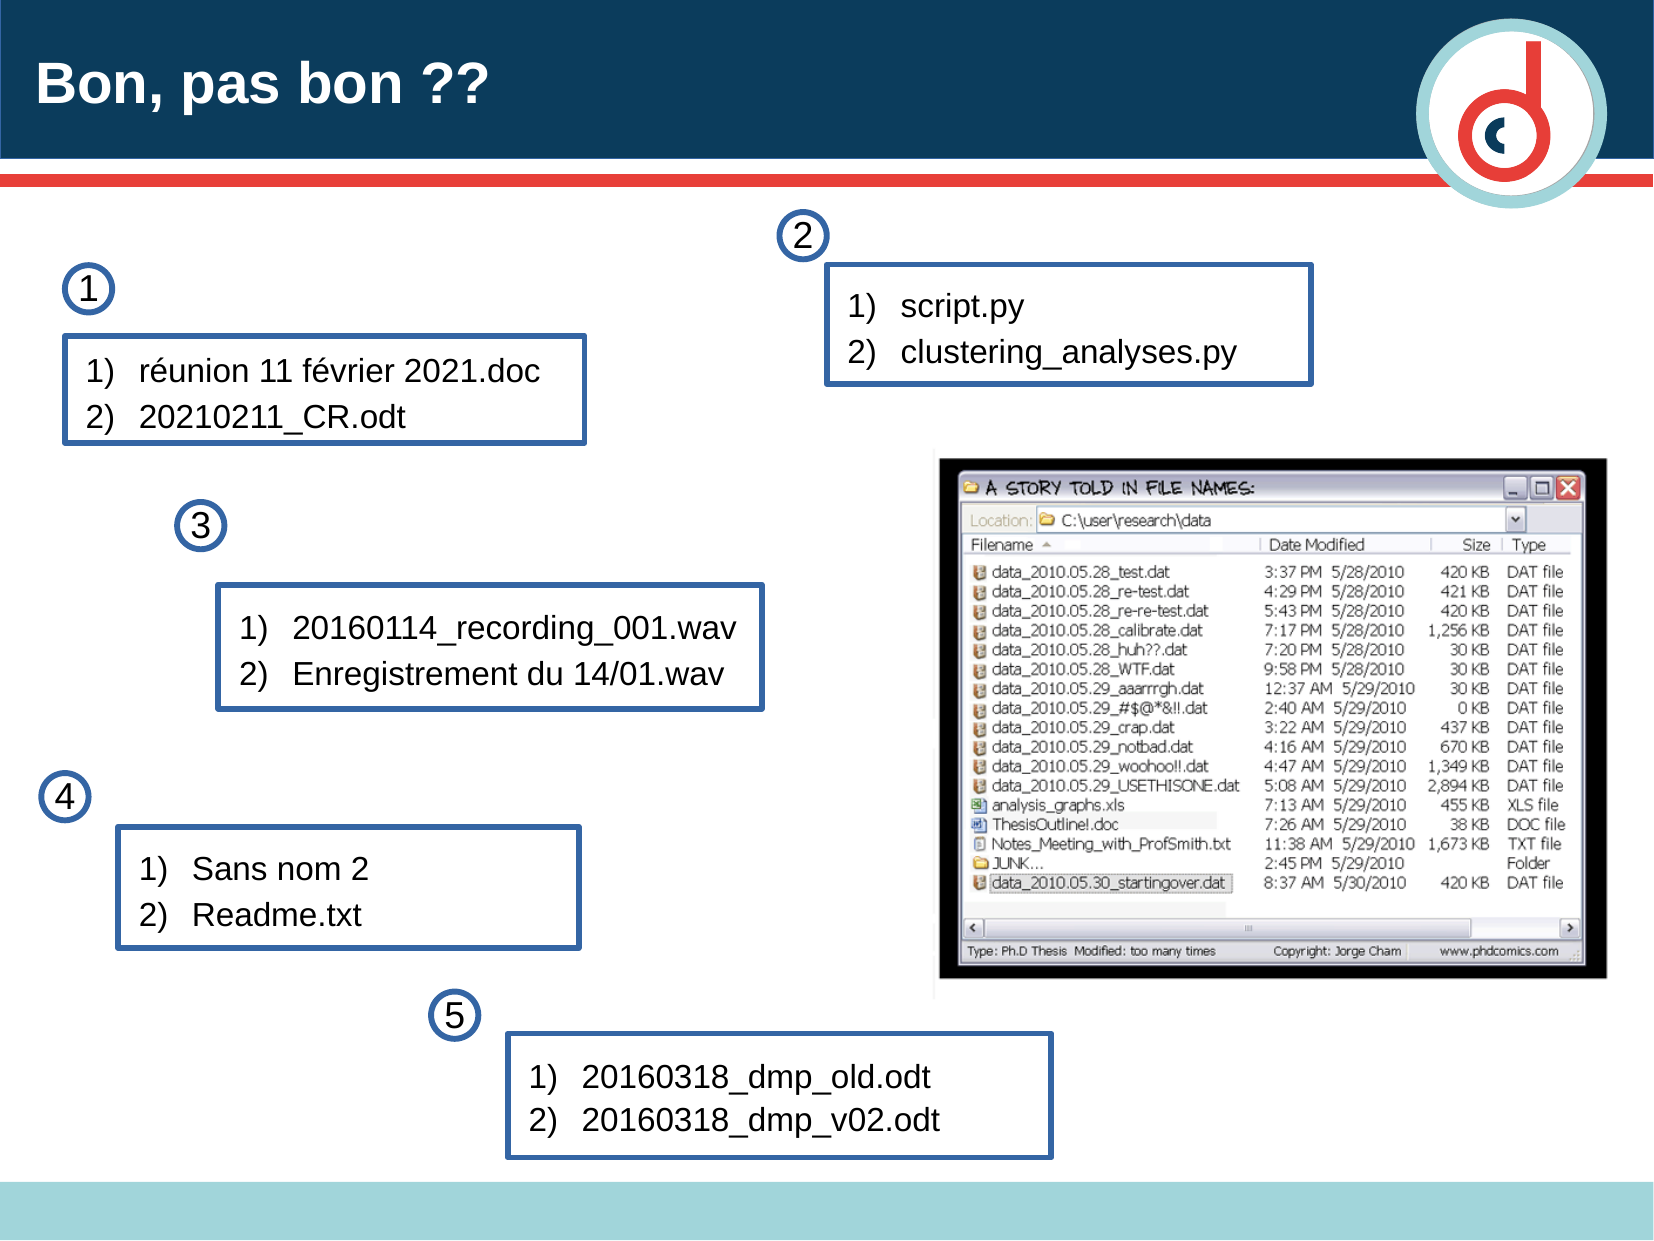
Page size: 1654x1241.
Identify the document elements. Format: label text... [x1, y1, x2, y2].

text_box script.py clustering_analyses.py [826, 264, 1311, 384]
text_box réunion 11 février 2021.doc 20210211_CR.odt [64, 336, 585, 443]
title Bon, pas bon ?? [35, 11, 1429, 159]
text_box Sans nom 2 Readme.txt [118, 826, 579, 948]
text_box 20160114_recording_001.wav Enregistrement du 14/01.wav [218, 584, 762, 709]
picture [920, 436, 1624, 1004]
text_box 1 [64, 265, 113, 313]
text_box 2 [779, 212, 827, 260]
text_box 20160318_dmp_old.odt 20160318_dmp_v02.odt [507, 1033, 1052, 1158]
text_box 4 [41, 773, 89, 821]
text_box 3 [177, 501, 225, 550]
text_box 5 [431, 991, 479, 1039]
